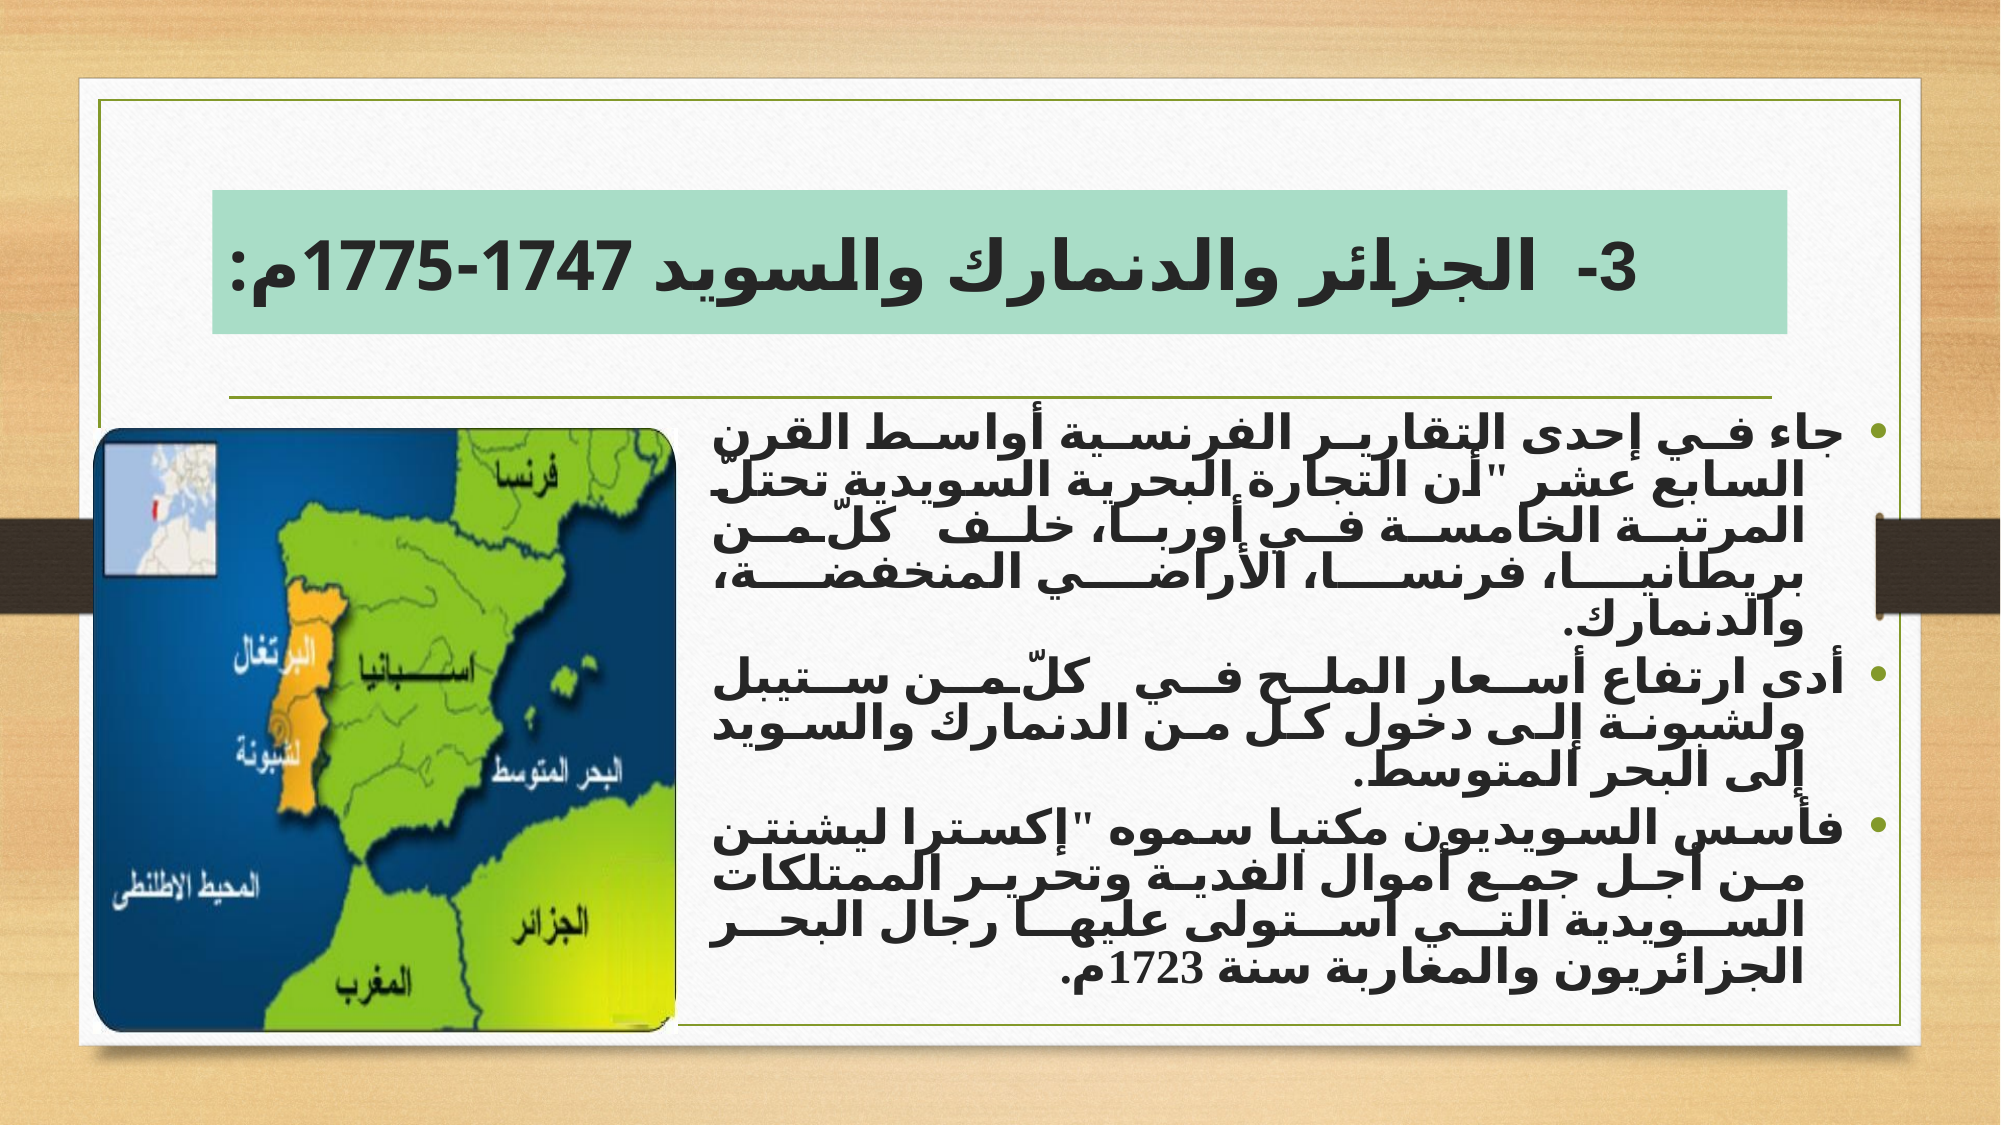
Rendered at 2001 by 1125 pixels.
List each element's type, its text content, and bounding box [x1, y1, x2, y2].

picture [93, 428, 678, 1034]
list جاء في إحدى التقارير الفرنسية أواسط القرن السابع عشر "أن التجارة البحرية السويدية تحتلّ المرتبة الخامسة في أوربا، خلف كلّ من بريطانيا، فرنسا، الأراضي المنخفضة، والدنمارك. أدى ارتفاع أسعار الملح في كلّ من ستيبل ولشبونة إلى دخول كل من الدنمارك والسويد إلى البحر المتوسط. فأسس السويديون مكتبا سموه "إكسترا ليشنتن من أجل جمع أموال الفدية وتحرير الممتلكات السويدية التي استولى عليها رجال البحر الجزائريون والمغاربة سنة 1723م. [696, 405, 1900, 1005]
title 3- الجزائر والدنمارك والسويد 1747-1775م: [212, 190, 1788, 335]
